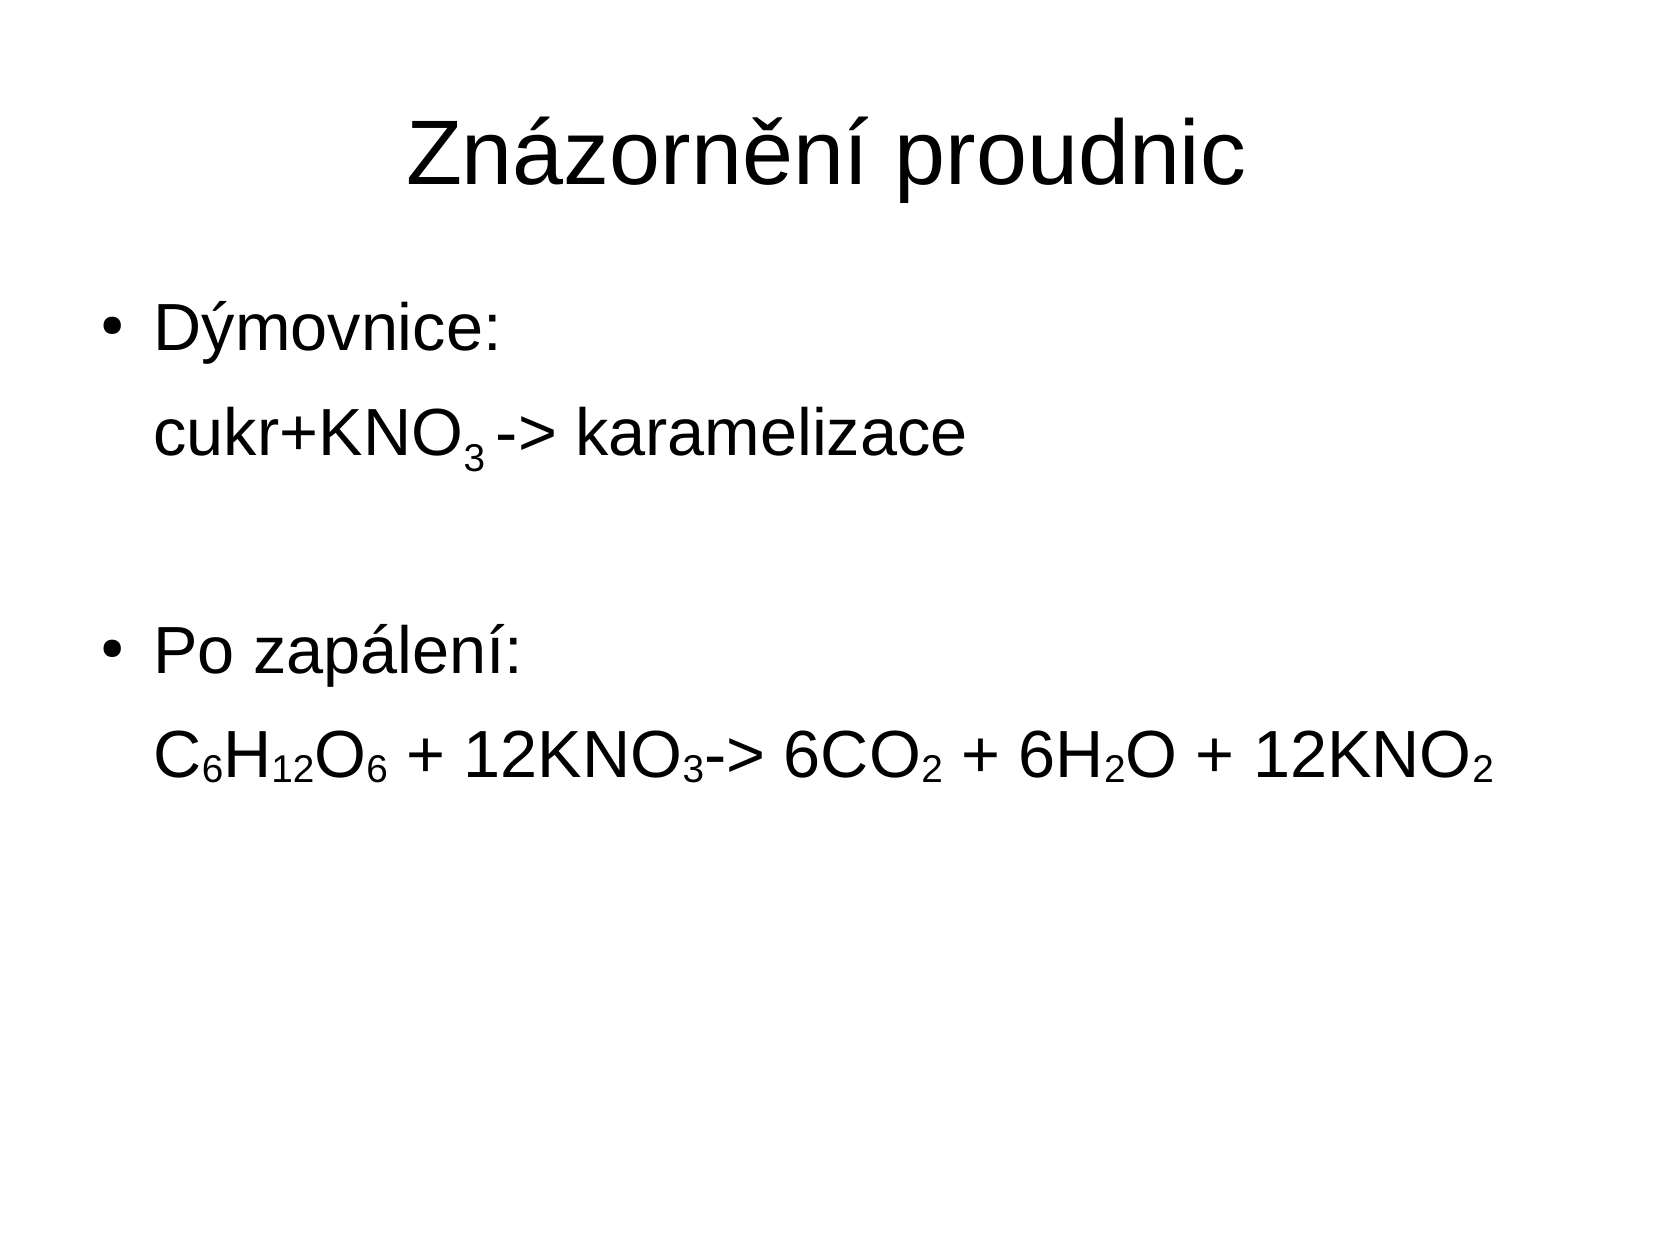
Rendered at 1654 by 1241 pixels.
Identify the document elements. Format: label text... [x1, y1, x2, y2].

title Znázornění proudnic [82, 49, 1571, 257]
list Dýmovnice: cukr+KNO3 -> karamelizace Po zapálení: C6H12O6 + 12KNO3-> 6CO2 + 6H2O + 12KNO2 [82, 290, 1571, 1109]
